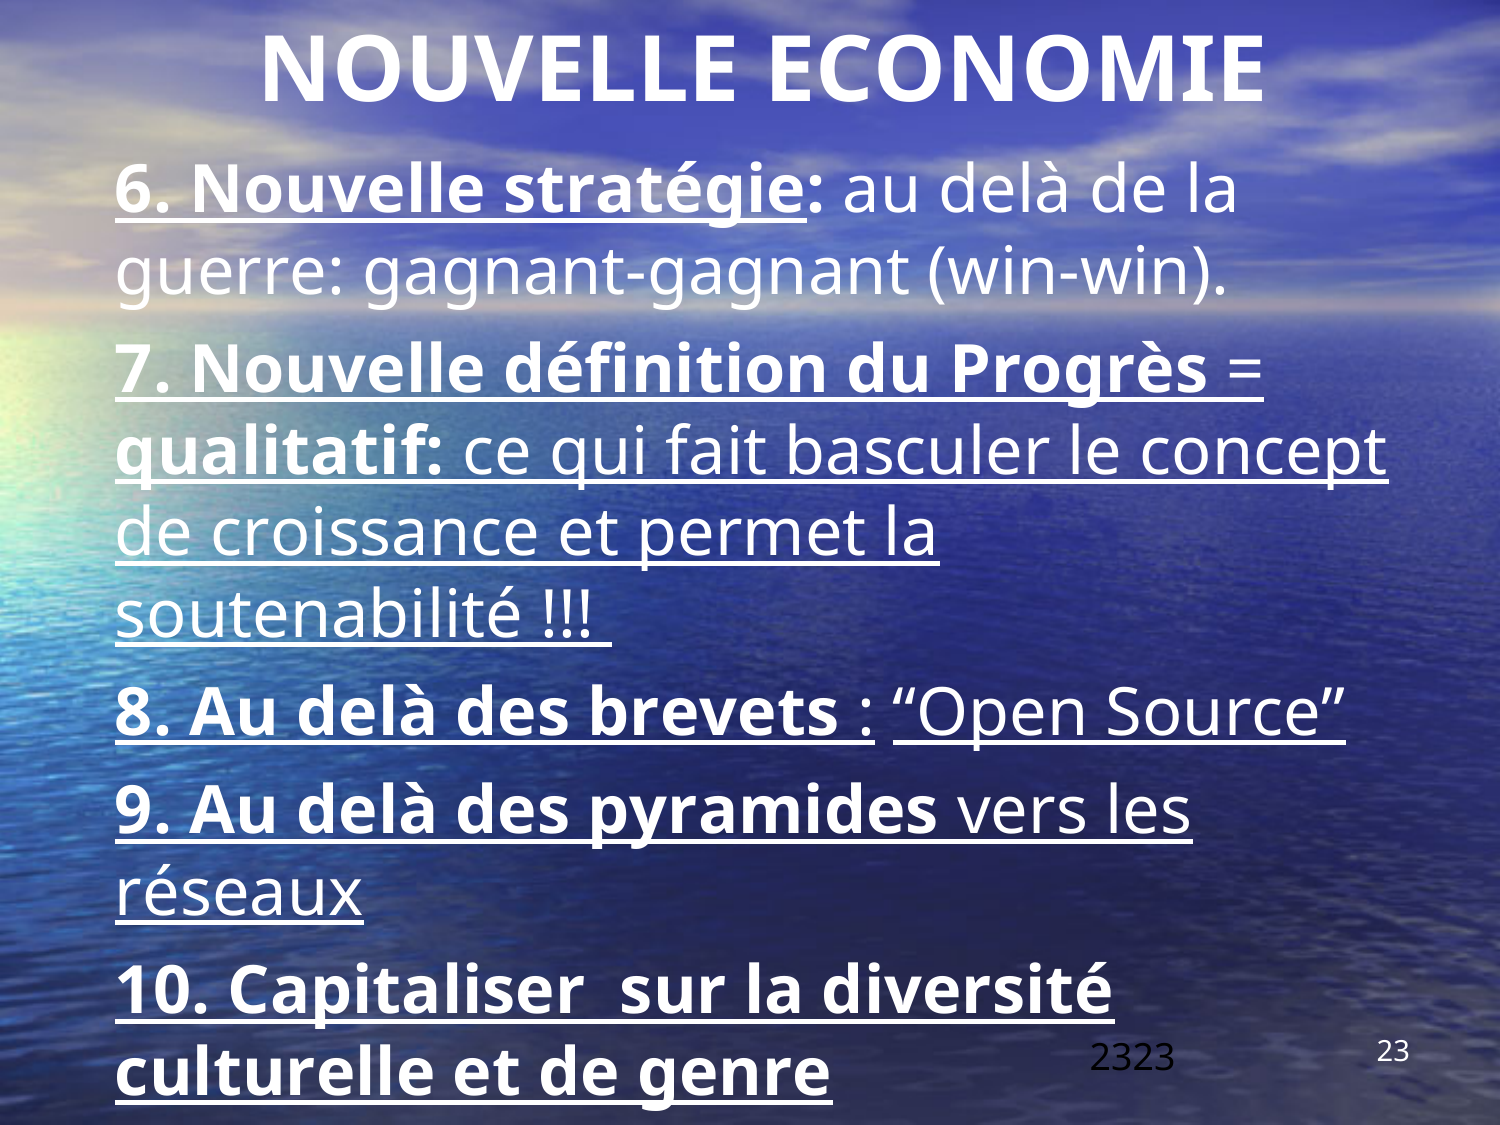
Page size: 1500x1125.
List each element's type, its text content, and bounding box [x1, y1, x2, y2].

text_box NOUVELLE ECONOMIE [76, 0, 1427, 228]
picture [0, 0, 1500, 1125]
text_box <numéro><numéro> [1074, 1024, 1425, 1103]
text_box 6. Nouvelle stratégie: au delà de la guerre: gagnant-gagnant (win-win). 7. Nouvelle définition du Progrès = qualitatif: ce qui fait basculer le concept de croissance et permet la soutenabilité !!! 8. Au delà des brevets : “Open Source” 9. Au delà des pyramides vers les réseaux 10. Capitaliser sur la diversité culturelle et de genre [100, 137, 1451, 1036]
